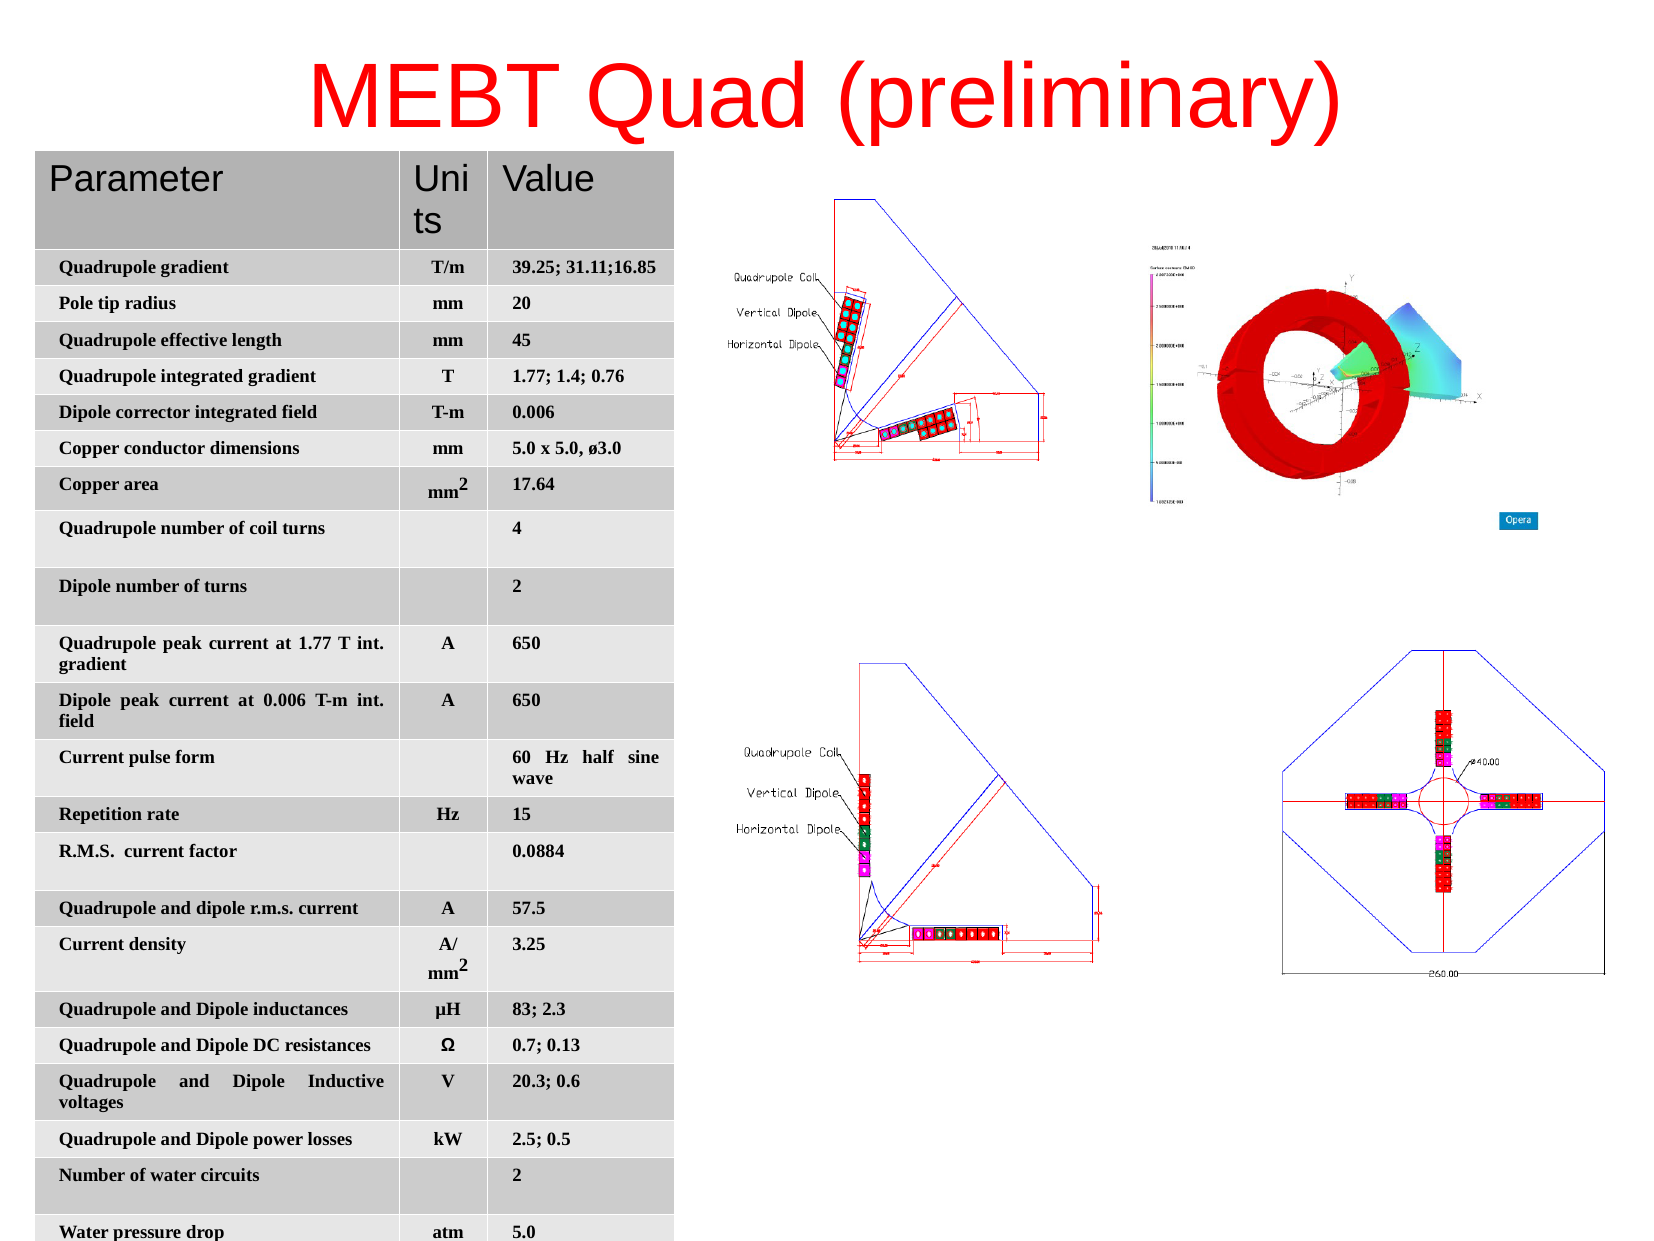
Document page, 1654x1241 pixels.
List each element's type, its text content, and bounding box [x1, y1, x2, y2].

table_cell T-m [400, 395, 487, 430]
table_cell Quadrupole peak current at 1.77 T int. gradient [35, 626, 399, 682]
table_cell mm2 [400, 467, 487, 510]
table_cell 2 [488, 568, 674, 625]
table_cell Dipole number of turns [35, 568, 399, 625]
table_cell atm [400, 1215, 487, 1241]
table_cell Quadrupole and Dipole DC resistances [35, 1028, 399, 1063]
table_cell 17.64 [488, 467, 674, 510]
table_cell 1.77; 1.4; 0.76 [488, 359, 674, 394]
table_cell Pole tip radius [35, 286, 399, 321]
table_cell Repetition rate [35, 797, 399, 832]
table_cell 3.25 [488, 927, 674, 991]
table_cell 5.0 x 5.0, ø3.0 [488, 431, 674, 466]
table_cell [400, 740, 487, 796]
table_cell 60 Hz half sine wave [488, 740, 674, 796]
table_cell mm [400, 322, 487, 358]
table_cell 20 [488, 286, 674, 321]
table_cell Ω [400, 1028, 487, 1063]
table_cell 2.5; 0.5 [488, 1121, 674, 1157]
picture [682, 152, 1548, 533]
table_cell V [400, 1064, 487, 1120]
table_cell 15 [488, 797, 674, 832]
table_cell Copper area [35, 467, 399, 510]
table_cell Quadrupole number of coil turns [35, 511, 399, 567]
table_cell Hz [400, 797, 487, 832]
table_cell Number of water circuits [35, 1158, 399, 1214]
table_cell mm [400, 286, 487, 321]
table_cell Copper conductor dimensions [35, 431, 399, 466]
table_cell Dipole peak current at 0.006 T-m int. field [35, 683, 399, 739]
picture [682, 582, 1643, 998]
table_cell 2 [488, 1158, 674, 1214]
table_cell [400, 1158, 487, 1214]
table_cell A/mm2 [400, 927, 487, 991]
table_cell Dipole corrector integrated field [35, 395, 399, 430]
table_cell 650 [488, 626, 674, 682]
table_cell Water pressure drop [35, 1215, 399, 1241]
table_cell A [400, 626, 487, 682]
table_cell [400, 511, 487, 567]
table_cell Current density [35, 927, 399, 991]
table_cell [400, 568, 487, 625]
table_cell 45 [488, 322, 674, 358]
table_cell 0.0884 [488, 833, 674, 890]
table_header Parameter [35, 151, 399, 249]
table_header Value [488, 151, 674, 249]
table_cell Quadrupole gradient [35, 250, 399, 285]
table_cell T [400, 359, 487, 394]
table_cell 39.25; 31.11;16.85 [488, 250, 674, 285]
title MEBT Quad (preliminary) [82, 0, 1571, 193]
table_cell Quadrupole and Dipole inductances [35, 992, 399, 1027]
table_cell T/m [400, 250, 487, 285]
table_cell 20.3; 0.6 [488, 1064, 674, 1120]
table_cell [400, 833, 487, 890]
table_cell Current pulse form [35, 740, 399, 796]
table_cell Quadrupole and Dipole power losses [35, 1121, 399, 1157]
table_cell mm [400, 431, 487, 466]
table_cell 83; 2.3 [488, 992, 674, 1027]
table_cell 0.7; 0.13 [488, 1028, 674, 1063]
table_cell 57.5 [488, 891, 674, 926]
table_cell Quadrupole and Dipole Inductive voltages [35, 1064, 399, 1120]
table_cell µH [400, 992, 487, 1027]
table_cell 5.0 [488, 1215, 674, 1241]
table_cell 0.006 [488, 395, 674, 430]
table_cell A [400, 891, 487, 926]
table_cell Quadrupole effective length [35, 322, 399, 358]
table_cell 650 [488, 683, 674, 739]
table_cell kW [400, 1121, 487, 1157]
table_header Units [400, 151, 487, 249]
table_cell Quadrupole and dipole r.m.s. current [35, 891, 399, 926]
table_cell R.M.S. current factor [35, 833, 399, 890]
table_cell Quadrupole integrated gradient [35, 359, 399, 394]
table_cell 4 [488, 511, 674, 567]
table_cell A [400, 683, 487, 739]
